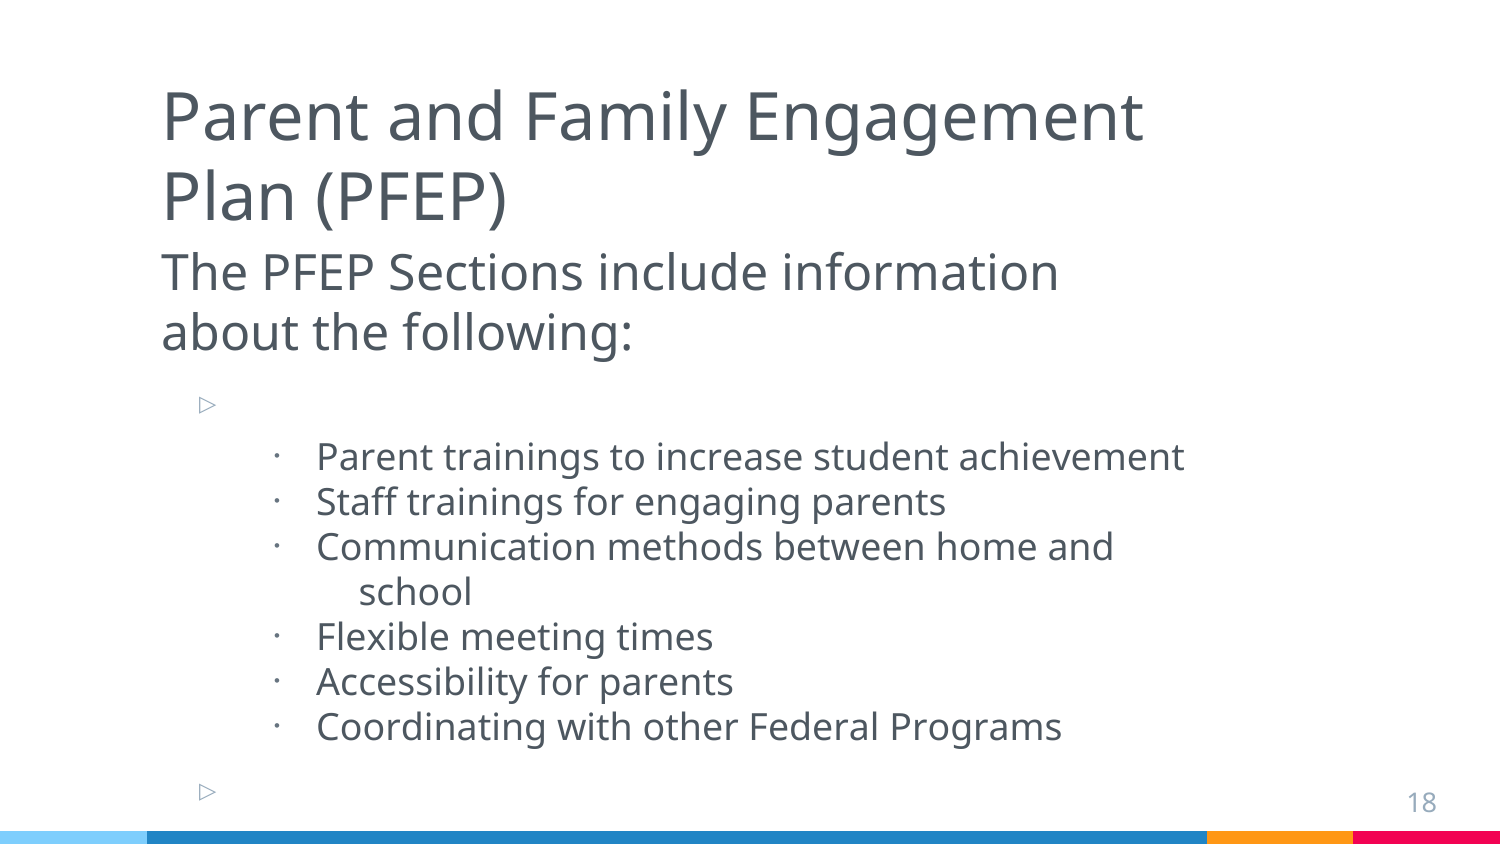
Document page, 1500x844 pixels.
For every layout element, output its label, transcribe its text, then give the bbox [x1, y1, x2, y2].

text_box [1391, 770, 1482, 822]
list The PFEP Sections include information about the following: Parent trainings to increase student achievement Staff trainings for engaging parents Communication methods between home and school Flexible meeting times Accessibility for parents Coordinating with other Federal Programs [146, 225, 1207, 809]
title Parent and Family Engagement Plan (PFEP) [146, 58, 1207, 200]
